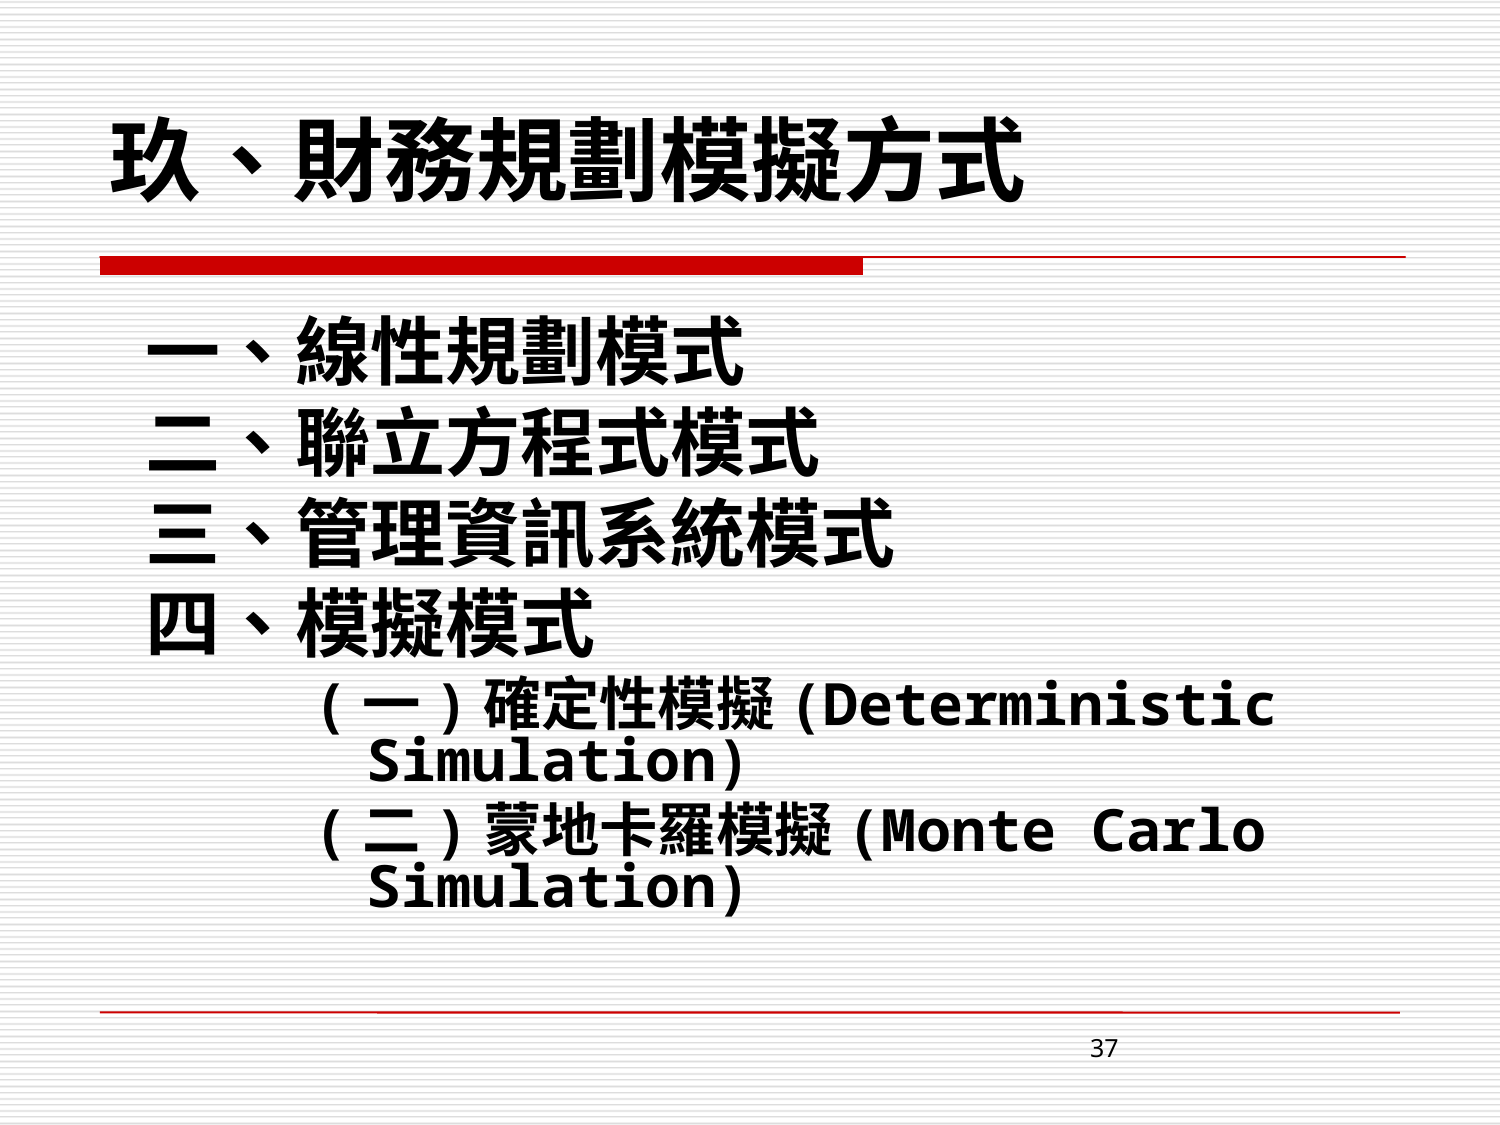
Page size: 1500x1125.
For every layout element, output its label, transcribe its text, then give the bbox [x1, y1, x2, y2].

title 玖、財務規劃模擬方式 [94, 50, 1407, 221]
list 一、線性規劃模式 二、聯立方程式模式 三、管理資訊系統模式 四、模擬模式 (一)確定性模擬(Deterministic Simulation) (二)蒙地卡羅模擬(Monte Carlo Simulation) [53, 314, 1459, 988]
text_box [1074, 1024, 1400, 1103]
